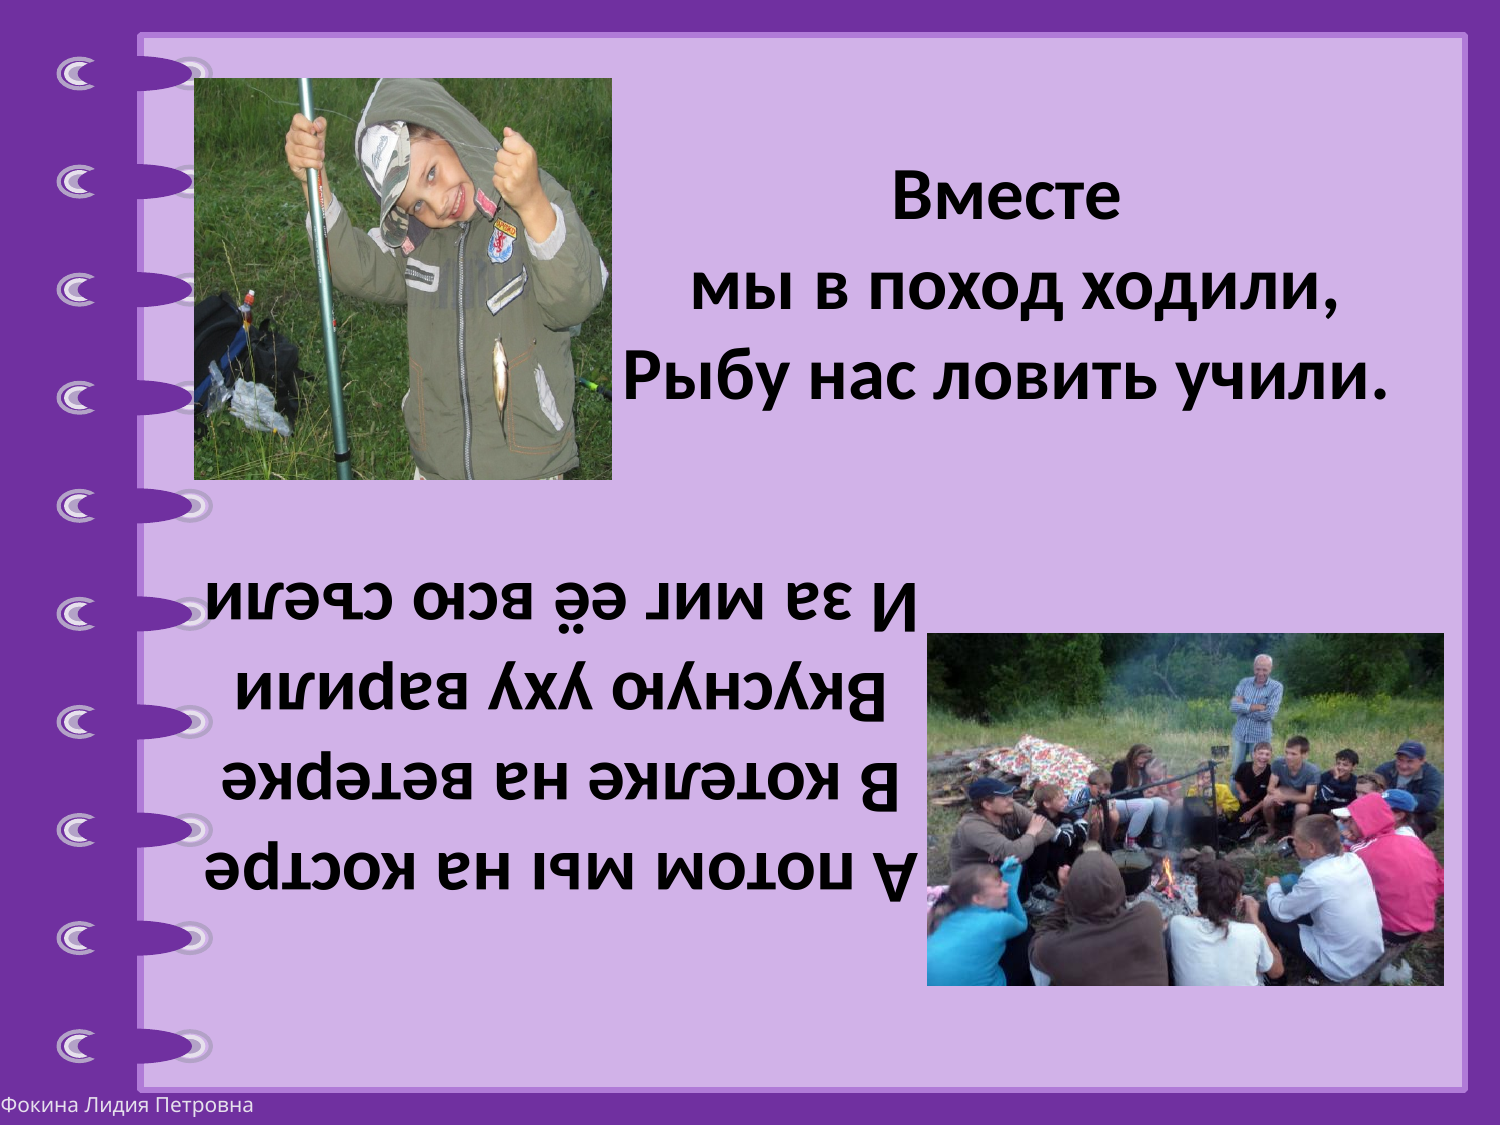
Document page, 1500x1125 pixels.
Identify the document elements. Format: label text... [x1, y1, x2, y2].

text_box А потом мы на костре В котелке на ветерке Вкусную уху варили И за миг её всю съели [159, 560, 963, 936]
picture [194, 78, 612, 480]
text_box Вместе мы в поход ходили, Рыбу нас ловить учили. [513, 137, 1500, 423]
picture [927, 633, 1444, 986]
